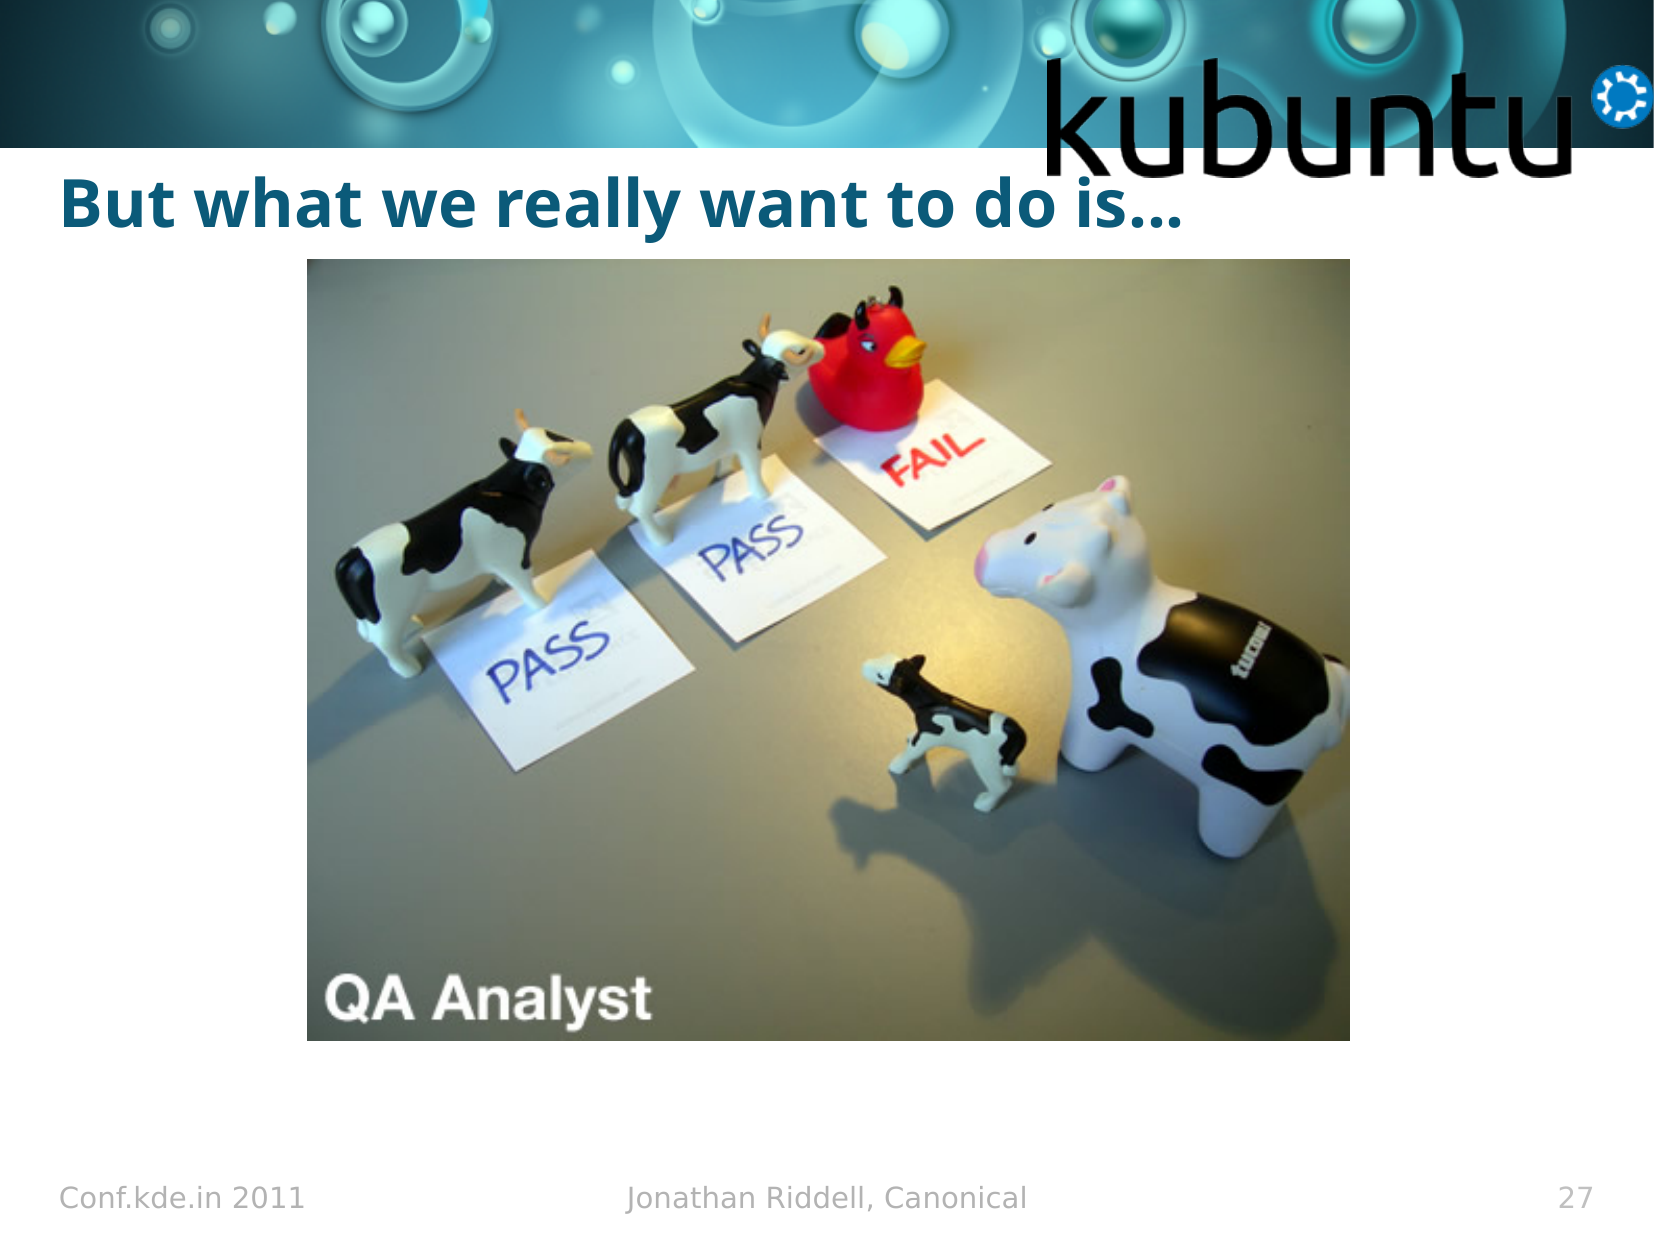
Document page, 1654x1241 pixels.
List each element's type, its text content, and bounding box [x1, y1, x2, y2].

title But what we really want to do is... [59, 164, 1595, 240]
picture [0, 0, 1654, 178]
picture [307, 259, 1350, 1041]
